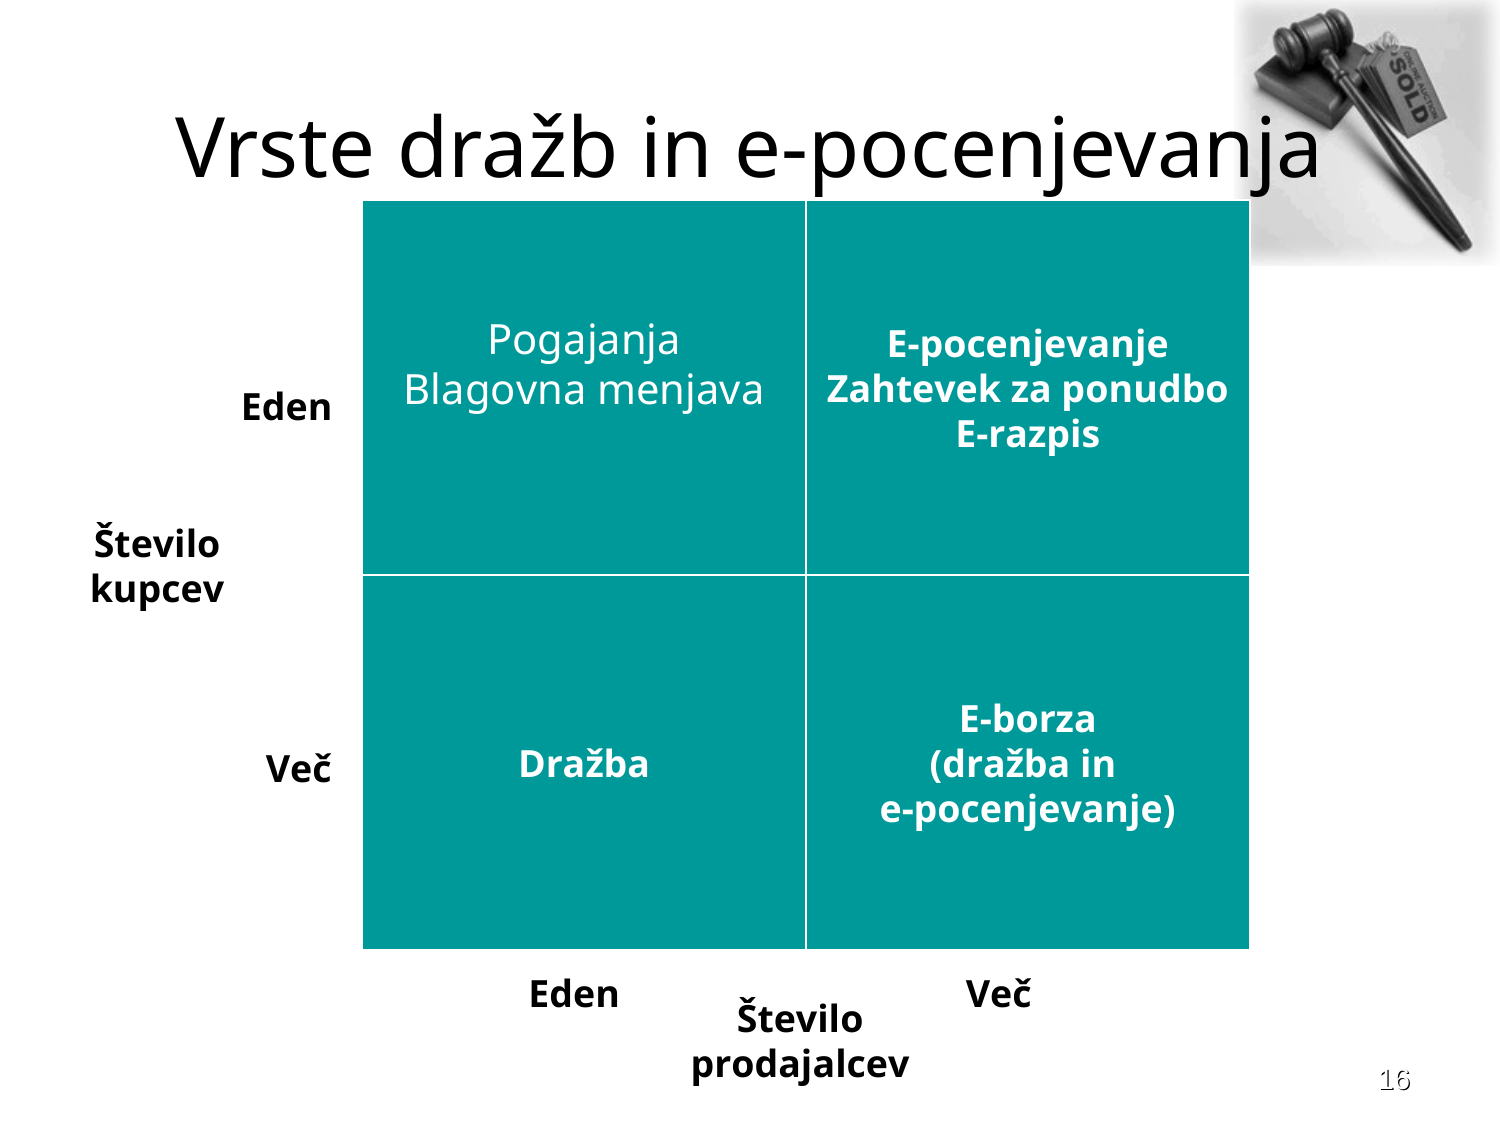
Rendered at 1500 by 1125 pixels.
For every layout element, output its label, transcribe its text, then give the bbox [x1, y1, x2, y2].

text_box Eden [226, 374, 348, 436]
text_box Število kupcev [75, 512, 240, 618]
text_box Pogajanja Blagovna menjava [362, 199, 805, 574]
text_box Število prodajalcev [675, 987, 925, 1093]
text_box Več [951, 962, 1047, 1023]
text_box Eden [513, 962, 636, 1023]
text_box Več [250, 737, 347, 798]
text_box <number> [1074, 1024, 1426, 1103]
text_box Dražba [362, 574, 805, 950]
text_box E-pocenjevanje Zahtevek za ponudbo E-razpis [805, 199, 1250, 574]
title Vrste dražb in e-pocenjevanja [75, 62, 1426, 226]
text_box E-borza (dražba in e-pocenjevanje) [805, 574, 1250, 950]
picture [1234, 0, 1500, 266]
